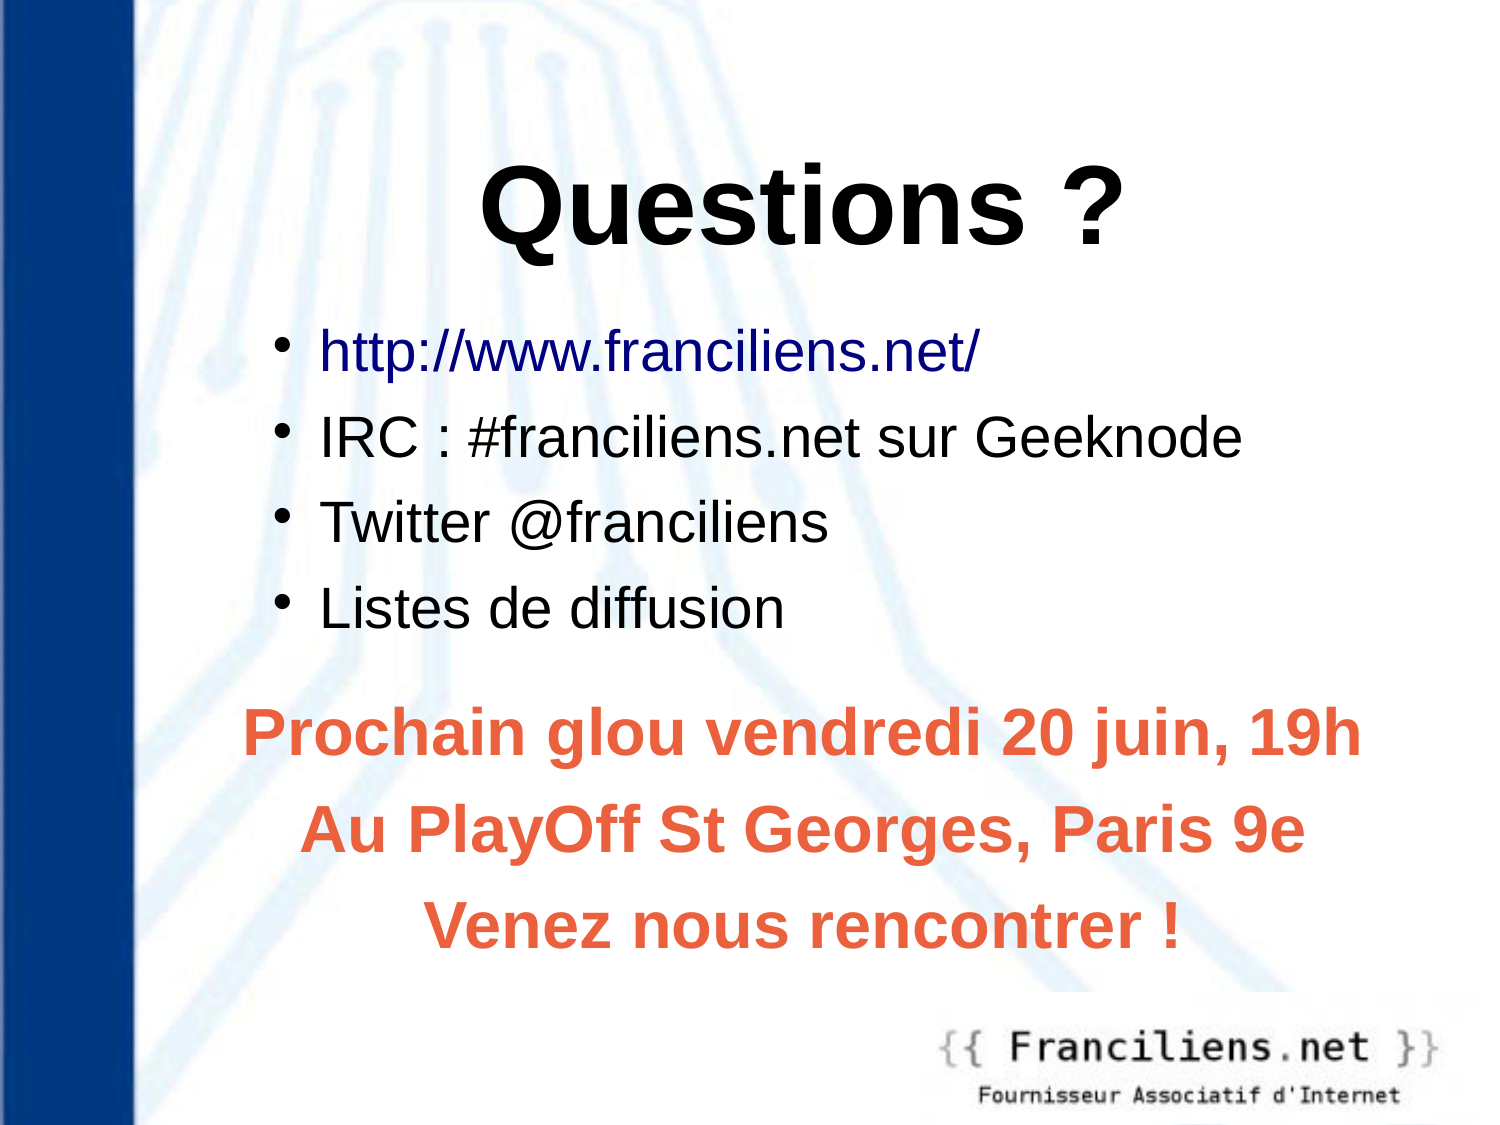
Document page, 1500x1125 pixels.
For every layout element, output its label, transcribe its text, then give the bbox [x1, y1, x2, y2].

list Questions ? http://www.franciliens.net/ IRC : #franciliens.net sur Geeknode Twitter @franciliens Listes de diffusion Prochain glou vendredi 20 juin, 19h Au PlayOff St Georges, Paris 9e Venez nous rencontrer ! [183, 124, 1425, 970]
picture [0, 0, 1500, 1125]
